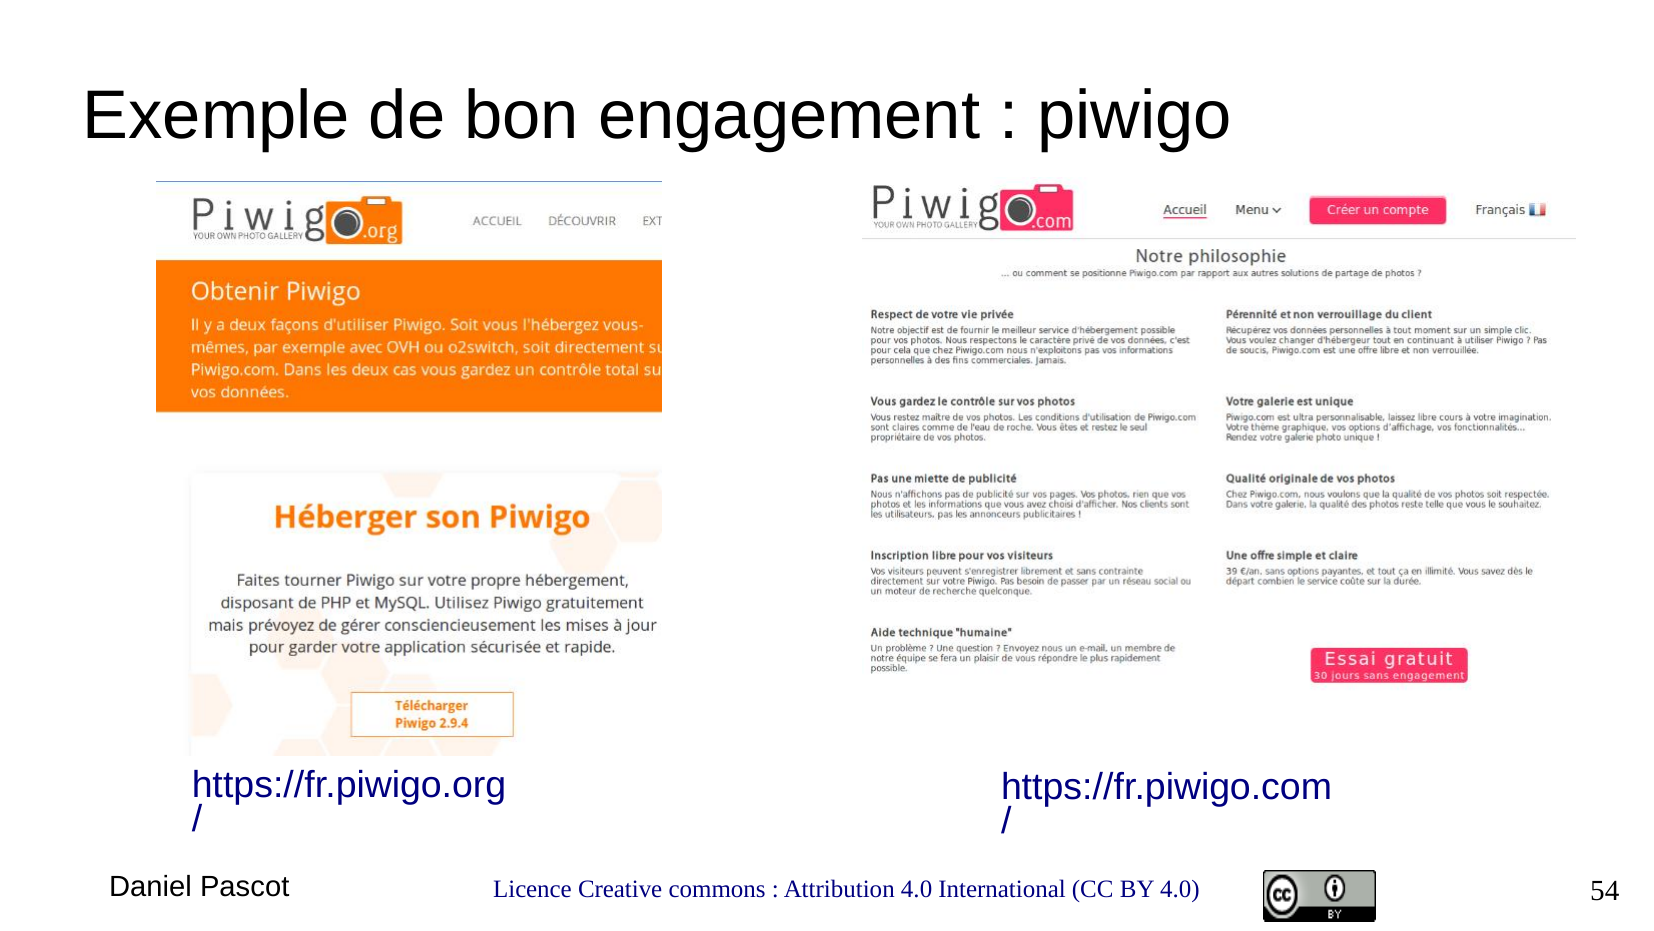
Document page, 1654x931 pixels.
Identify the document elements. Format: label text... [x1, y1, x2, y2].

text_box https://fr.piwigo.com/ [986, 758, 1358, 815]
picture [156, 181, 662, 756]
title Exemple de bon engagement : piwigo [82, 37, 1571, 193]
picture [1263, 870, 1376, 922]
picture [862, 177, 1576, 717]
text_box https://fr.piwigo.org/ [177, 755, 532, 813]
